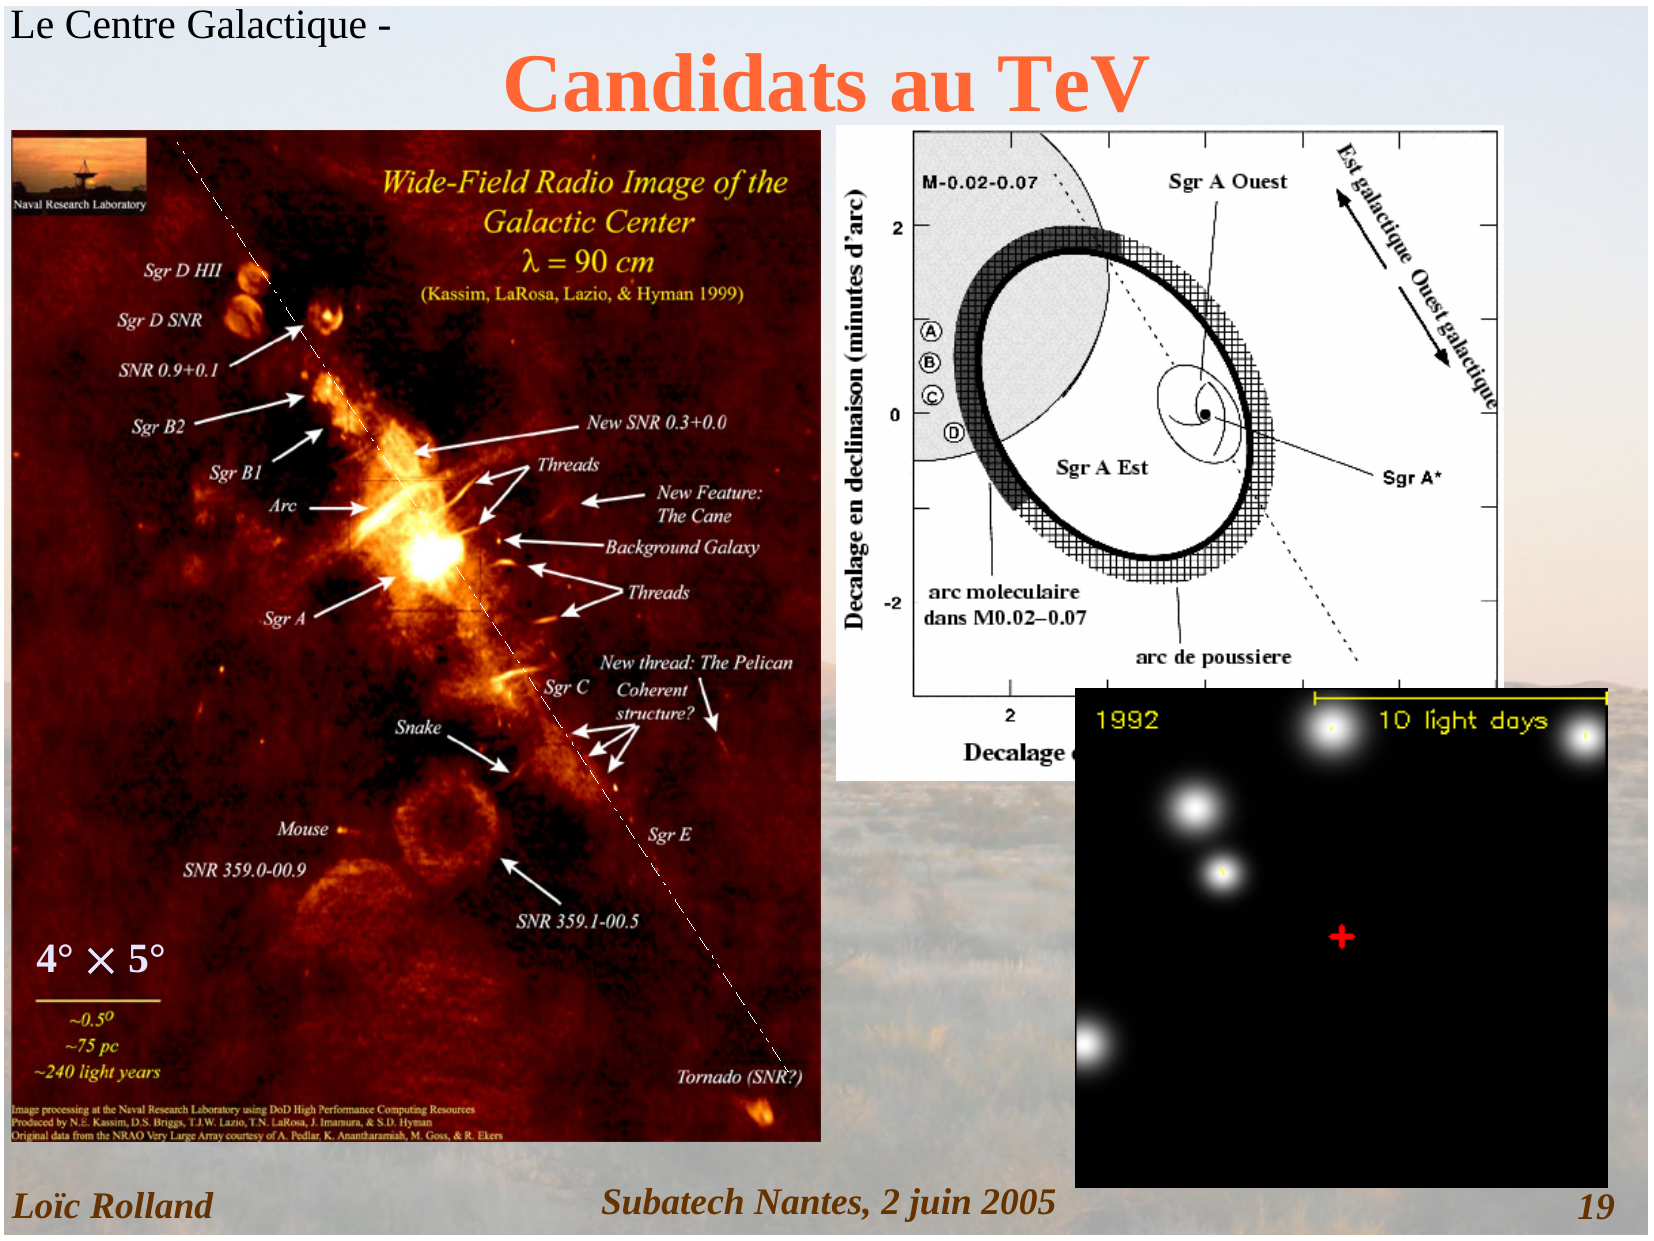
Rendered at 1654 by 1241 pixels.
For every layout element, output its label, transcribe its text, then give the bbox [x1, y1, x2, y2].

text_box 4° × 5° [36, 935, 171, 999]
text_box Le Centre Galactique - [0, 0, 1654, 59]
title Candidats au TeV [0, 59, 1654, 146]
picture [4, 125, 1648, 1235]
